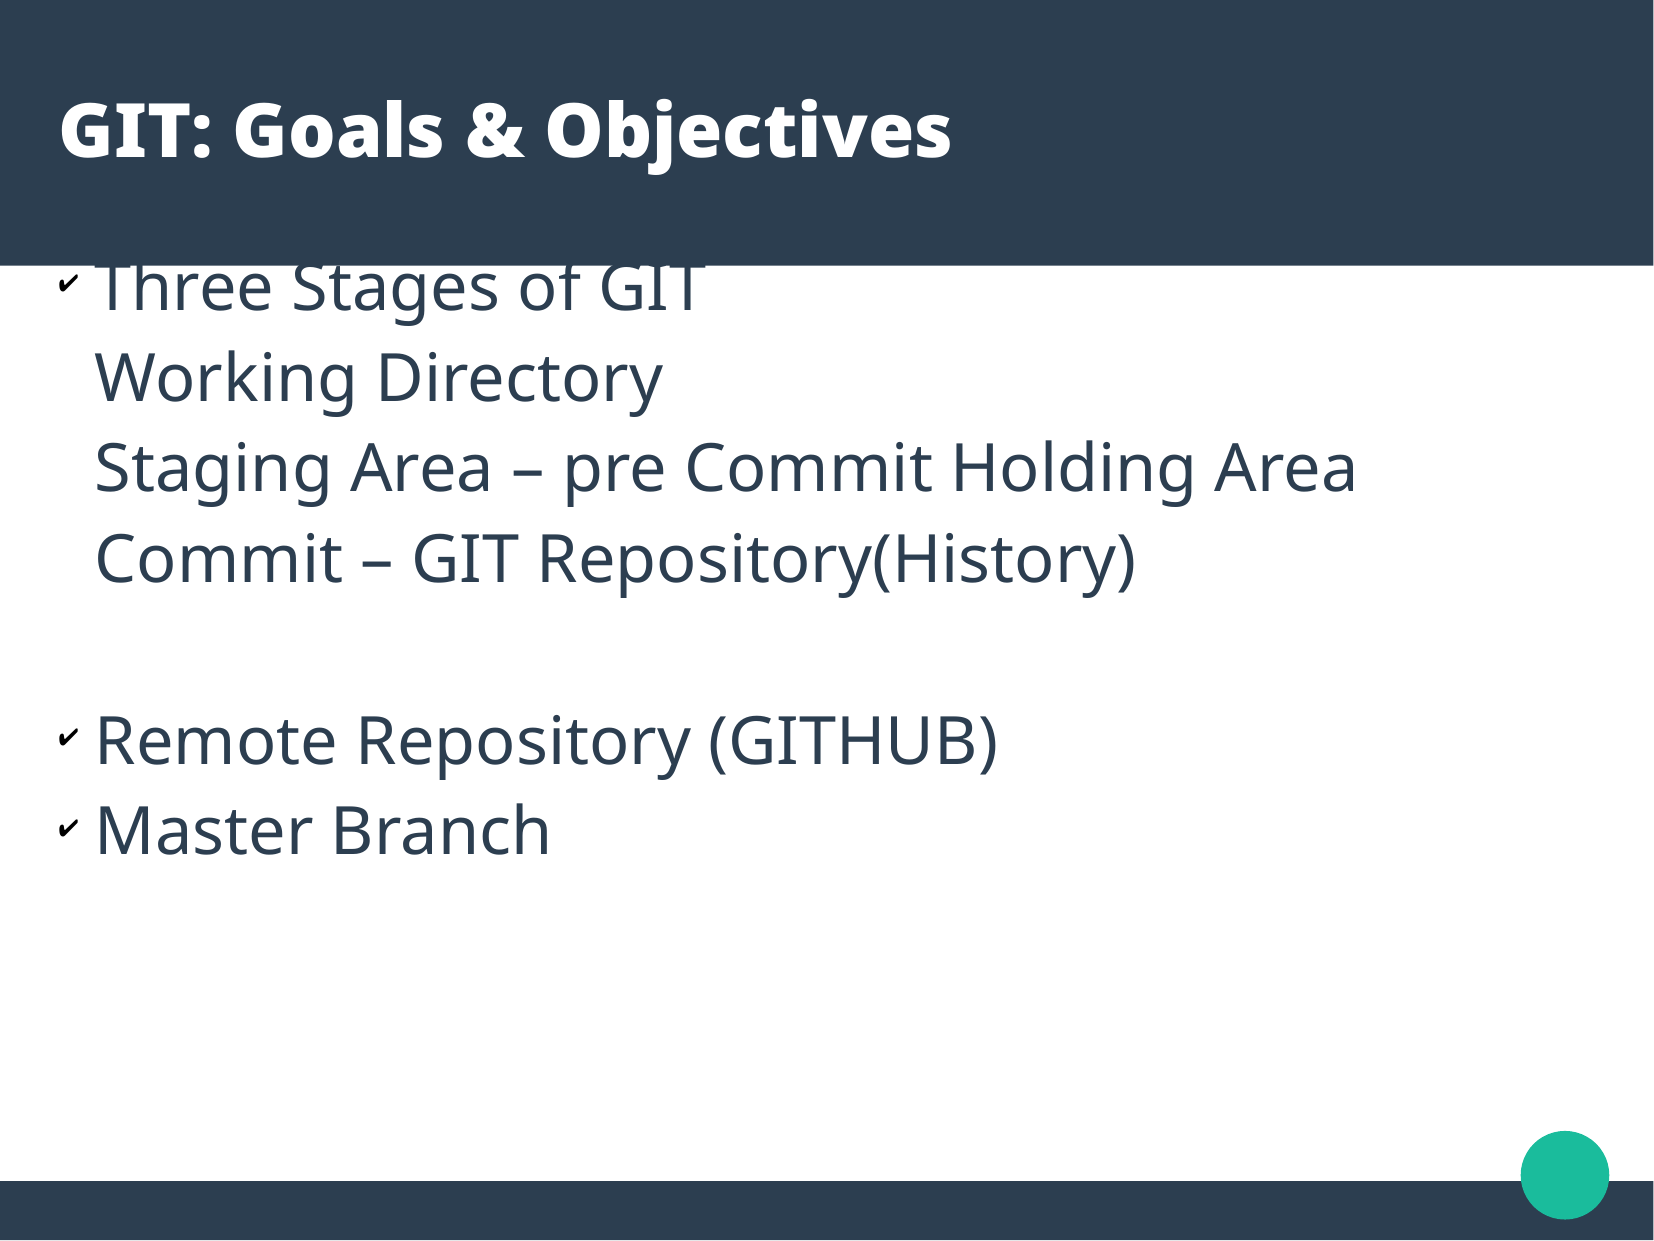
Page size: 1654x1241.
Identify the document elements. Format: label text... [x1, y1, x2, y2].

title GIT: Goals & Objectives [59, 40, 1595, 216]
subtitle Three Stages of GIT Working Directory Staging Area – pre Commit Holding Area Commit – GIT Repository(History) Remote Repository (GITHUB) Master Branch [59, 271, 1595, 1205]
